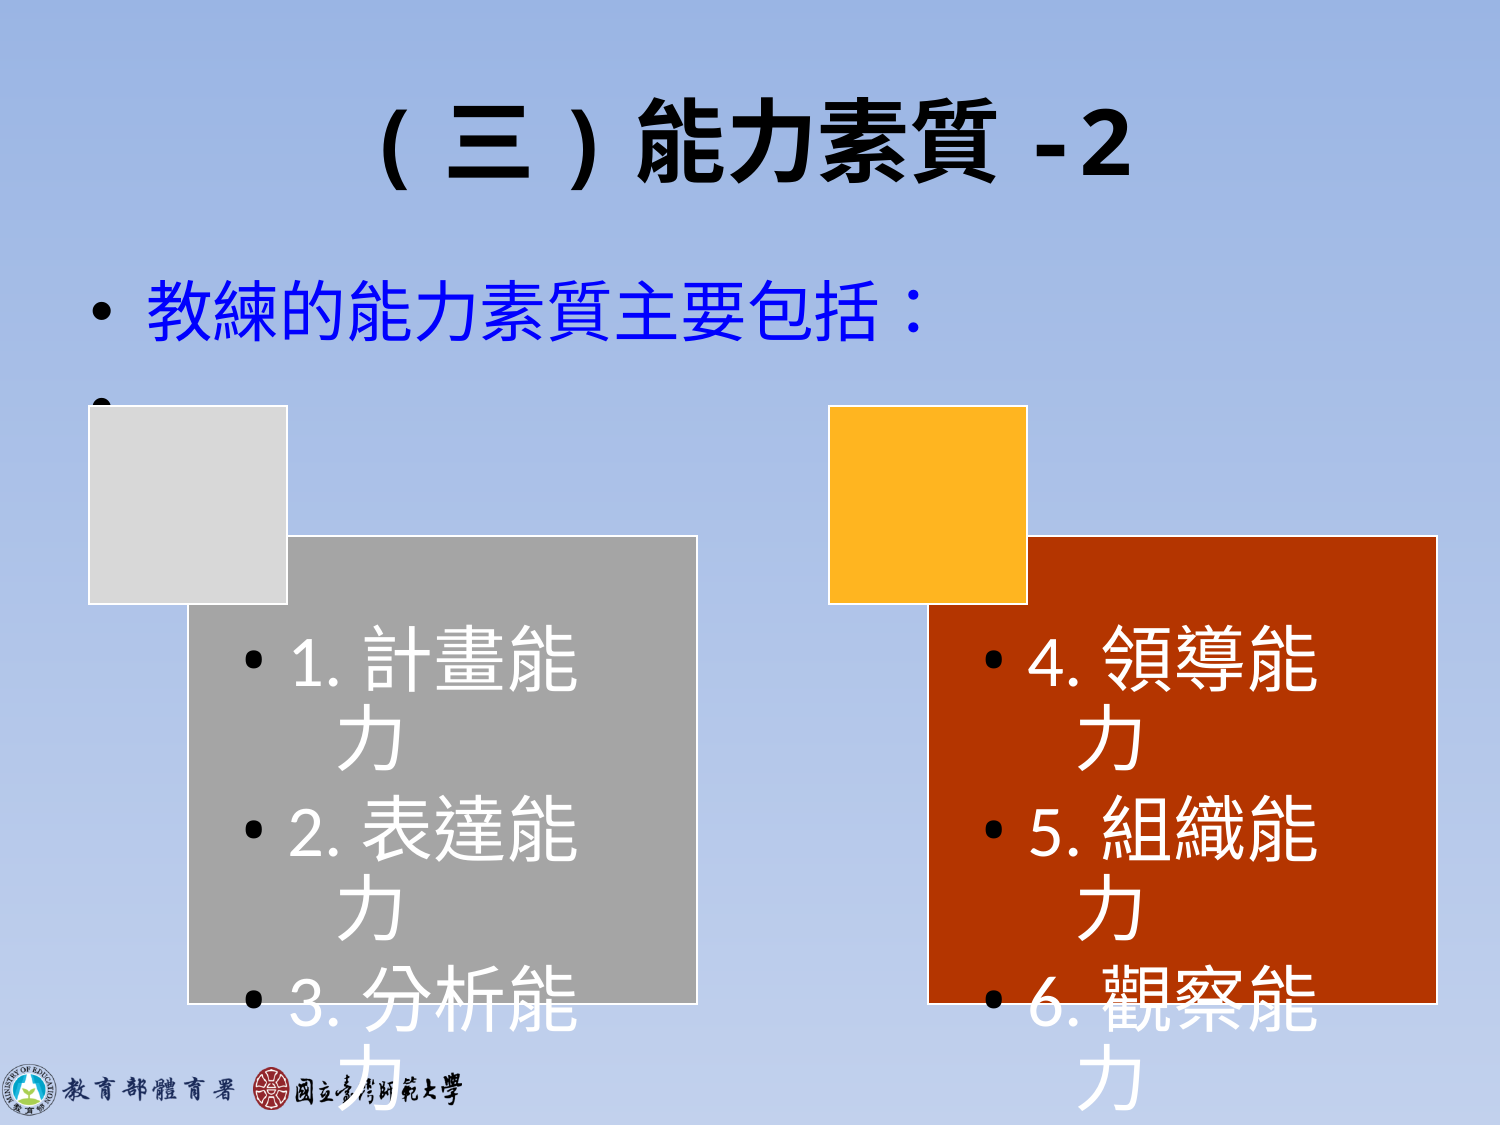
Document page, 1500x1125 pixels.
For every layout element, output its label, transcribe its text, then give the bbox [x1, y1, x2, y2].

title (三)能力素質-2 [75, 45, 1426, 233]
text_box [829, 406, 1027, 604]
text_box 1.計畫能力 2.表達能力 3.分析能力 [188, 536, 698, 1005]
text_box [89, 406, 287, 604]
text_box 4.領導能力 5.組織能力 6.觀察能力 7.交際能力 [927, 536, 1437, 1005]
list 教練的能力素質主要包括： [75, 262, 1426, 1005]
